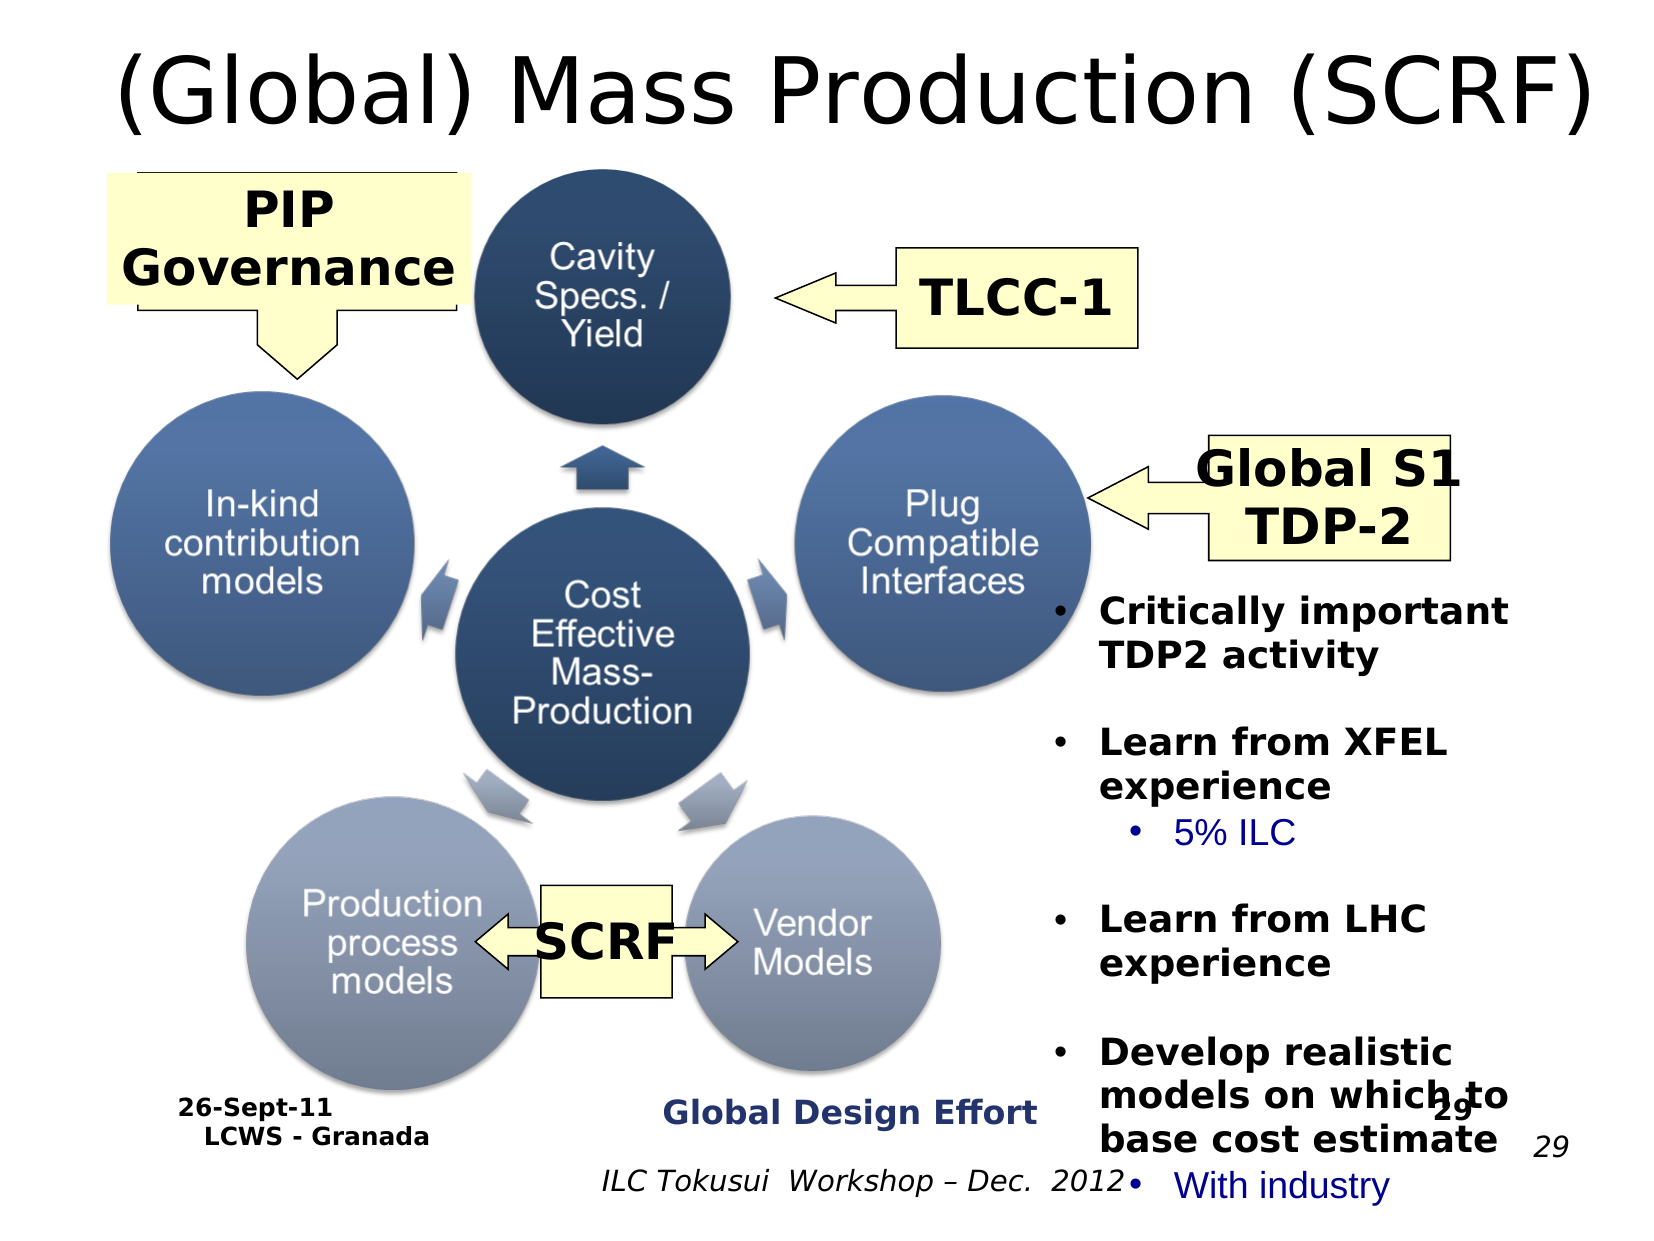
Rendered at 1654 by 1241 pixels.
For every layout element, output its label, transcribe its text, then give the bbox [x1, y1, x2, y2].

text_box 26-Sept-11 LCWS - Granada [162, 1101, 563, 1161]
text_box PIP Governance [106, 172, 472, 305]
text_box [10, 166, 1190, 1101]
text_box TLCC-1 [775, 247, 1138, 349]
text_box SCRF [475, 914, 556, 970]
text_box SCRF [540, 885, 738, 998]
title (Global) Mass Production (SCRF) [31, 11, 1648, 162]
text_box Critically important TDP2 activity Learn from XFEL experience 5% ILC Learn from LHC experience Develop realistic models on which to base cost estimate With industry [1039, 582, 1601, 1241]
text_box Global Design Effort [612, 1101, 1039, 1161]
text_box Global S1 TDP-2 [1087, 435, 1451, 561]
